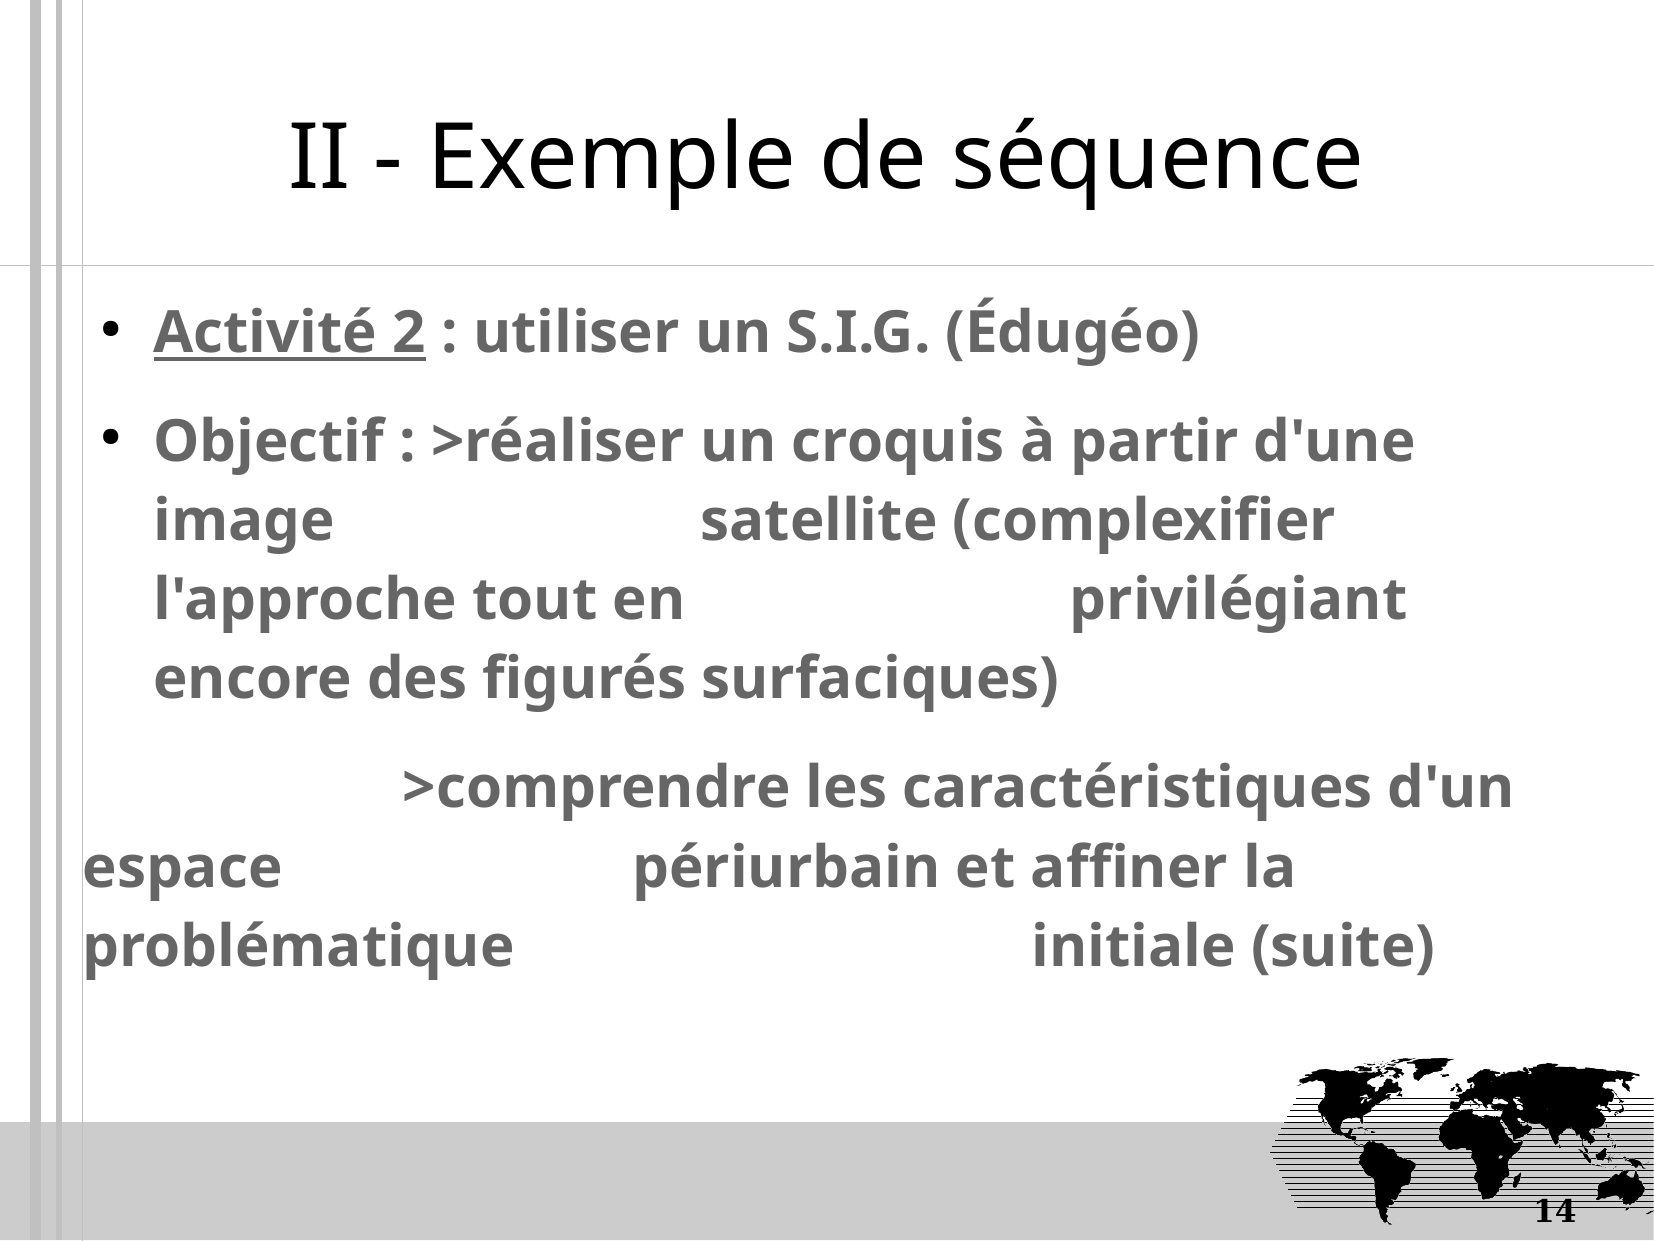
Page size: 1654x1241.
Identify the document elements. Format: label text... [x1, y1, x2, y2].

list Activité 2 : utiliser un S.I.G. (Édugéo) Objectif : >réaliser un croquis à partir d'une image satellite (complexifier l'approche tout en privilégiant encore des figurés surfaciques) >comprendre les caractéristiques d'un espace périurbain et affiner la problématique initiale (suite) [82, 290, 1571, 1109]
picture [1293, 1054, 1654, 1235]
title II - Exemple de séquence [82, 49, 1571, 257]
